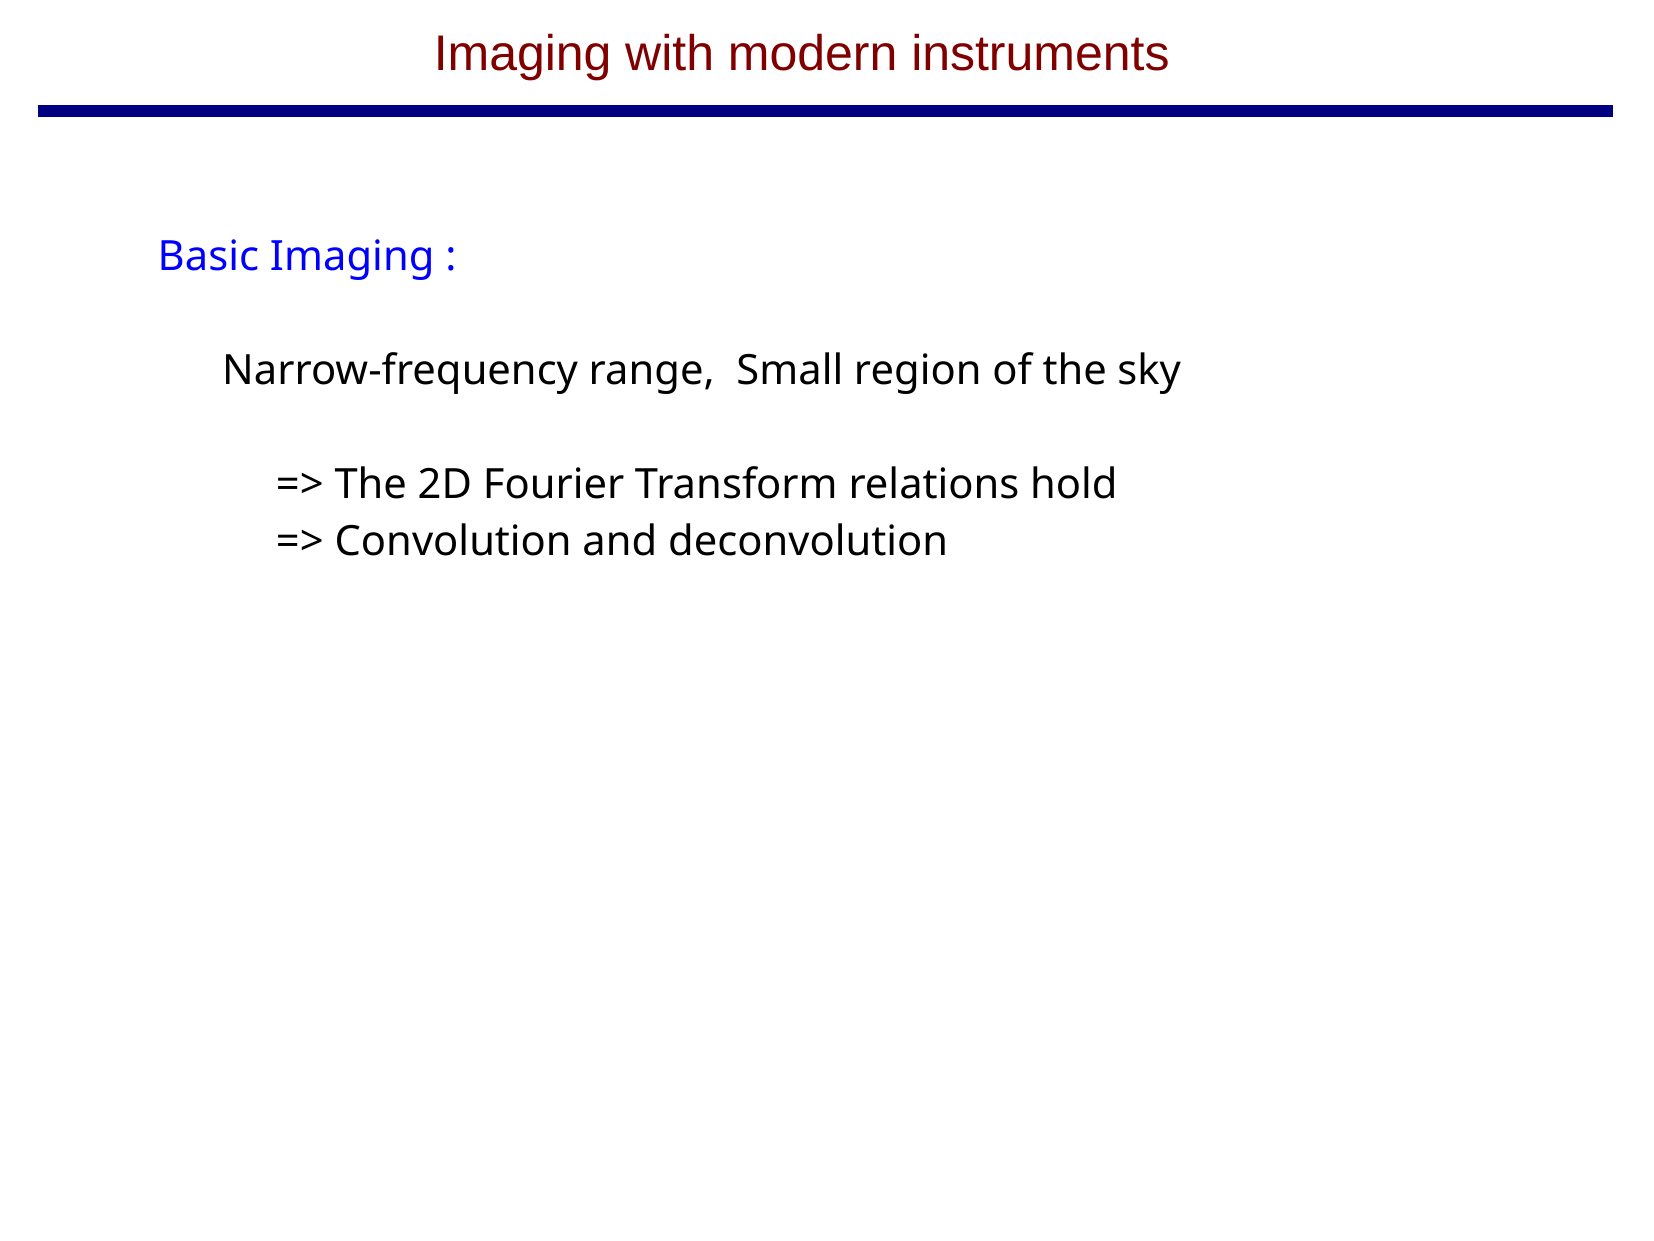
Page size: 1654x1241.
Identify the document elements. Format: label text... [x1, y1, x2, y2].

text_box Imaging with modern instruments [280, 25, 1324, 82]
text_box Basic Imaging : Narrow-frequency range, Small region of the sky => The 2D Fourier Transform relations hold => Convolution and deconvolution [142, 218, 1590, 1203]
